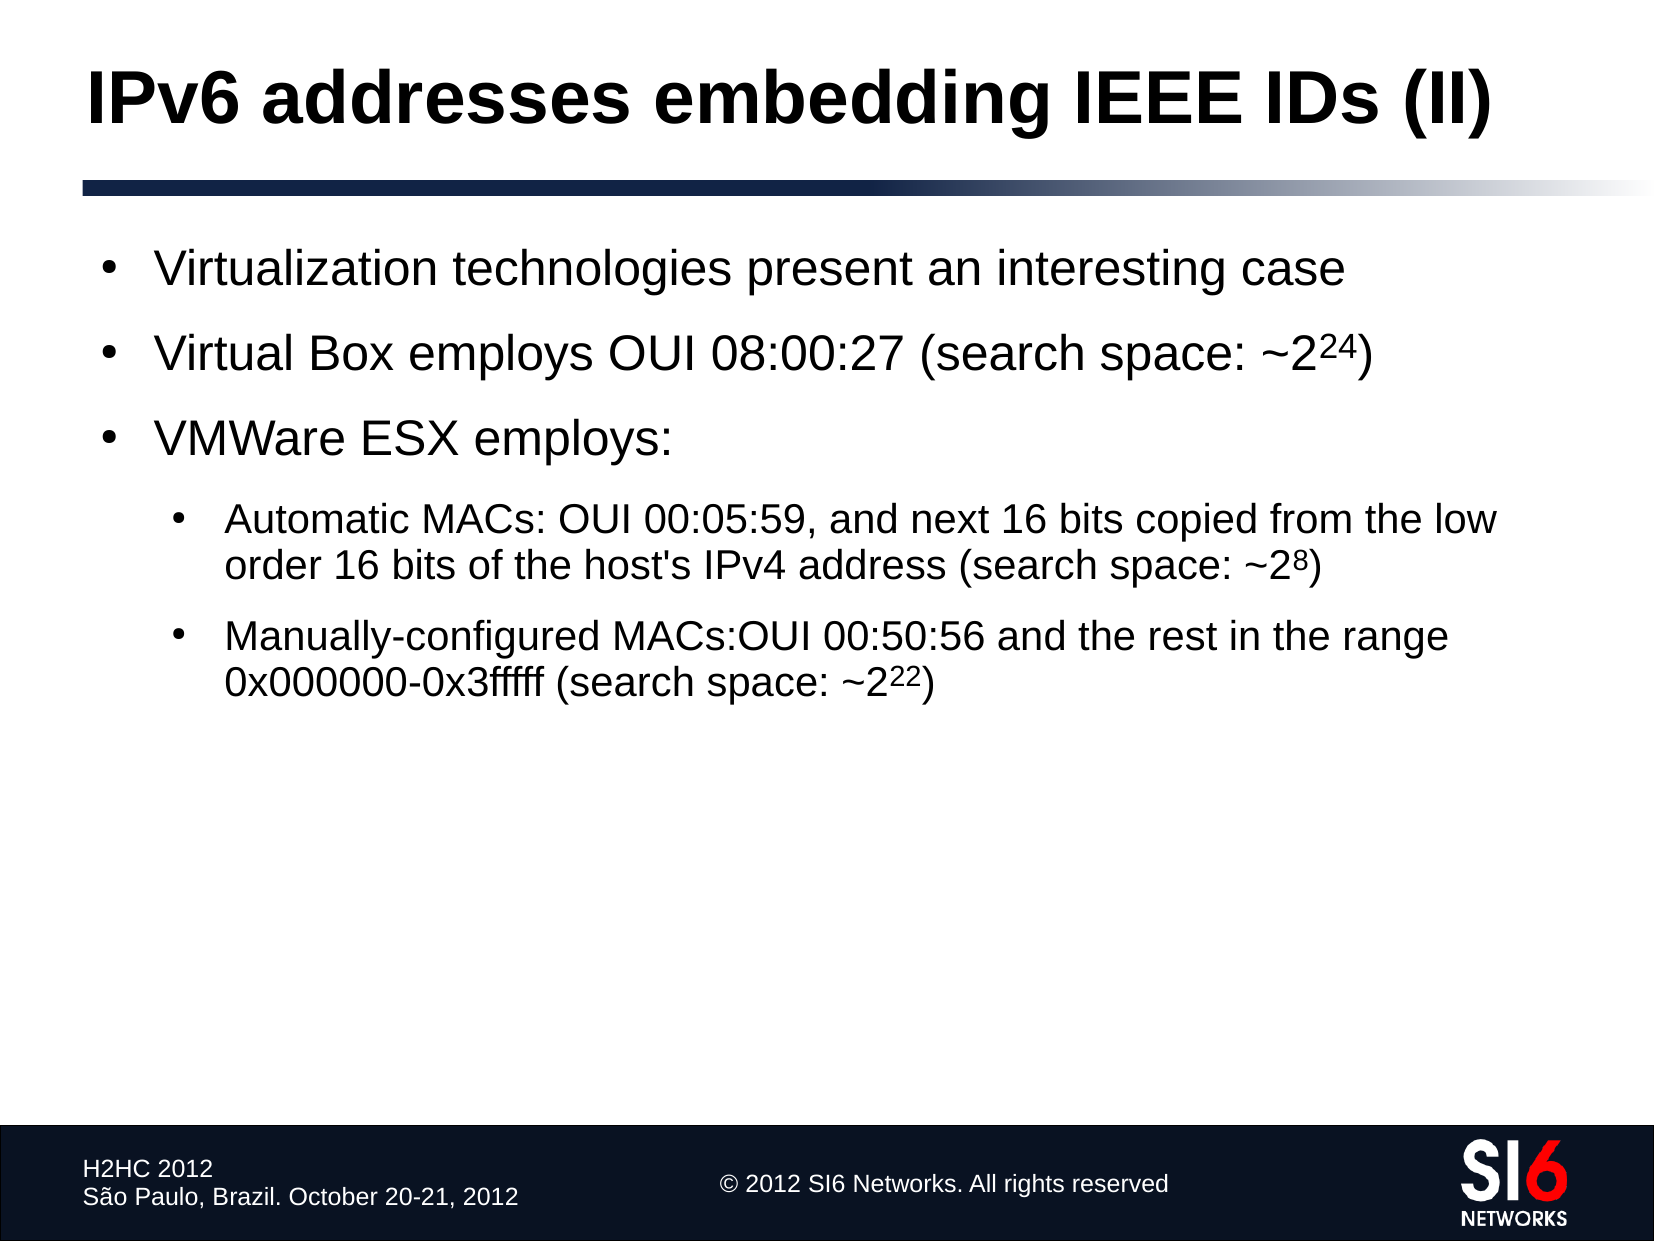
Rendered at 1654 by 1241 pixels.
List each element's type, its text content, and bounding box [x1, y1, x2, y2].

title IPv6 addresses embedding IEEE IDs (II) [86, 30, 1576, 166]
picture [1461, 1139, 1567, 1226]
list Virtualization technologies present an interesting case Virtual Box employs OUI 08:00:27 (search space: ~224) VMWare ESX employs: Automatic MACs: OUI 00:05:59, and next 16 bits copied from the low order 16 bits of the host's IPv4 address (search space: ~28) Manually-configured MACs:OUI 00:50:56 and the rest in the range 0x000000-0x3fffff (search space: ~222) [82, 240, 1571, 1059]
